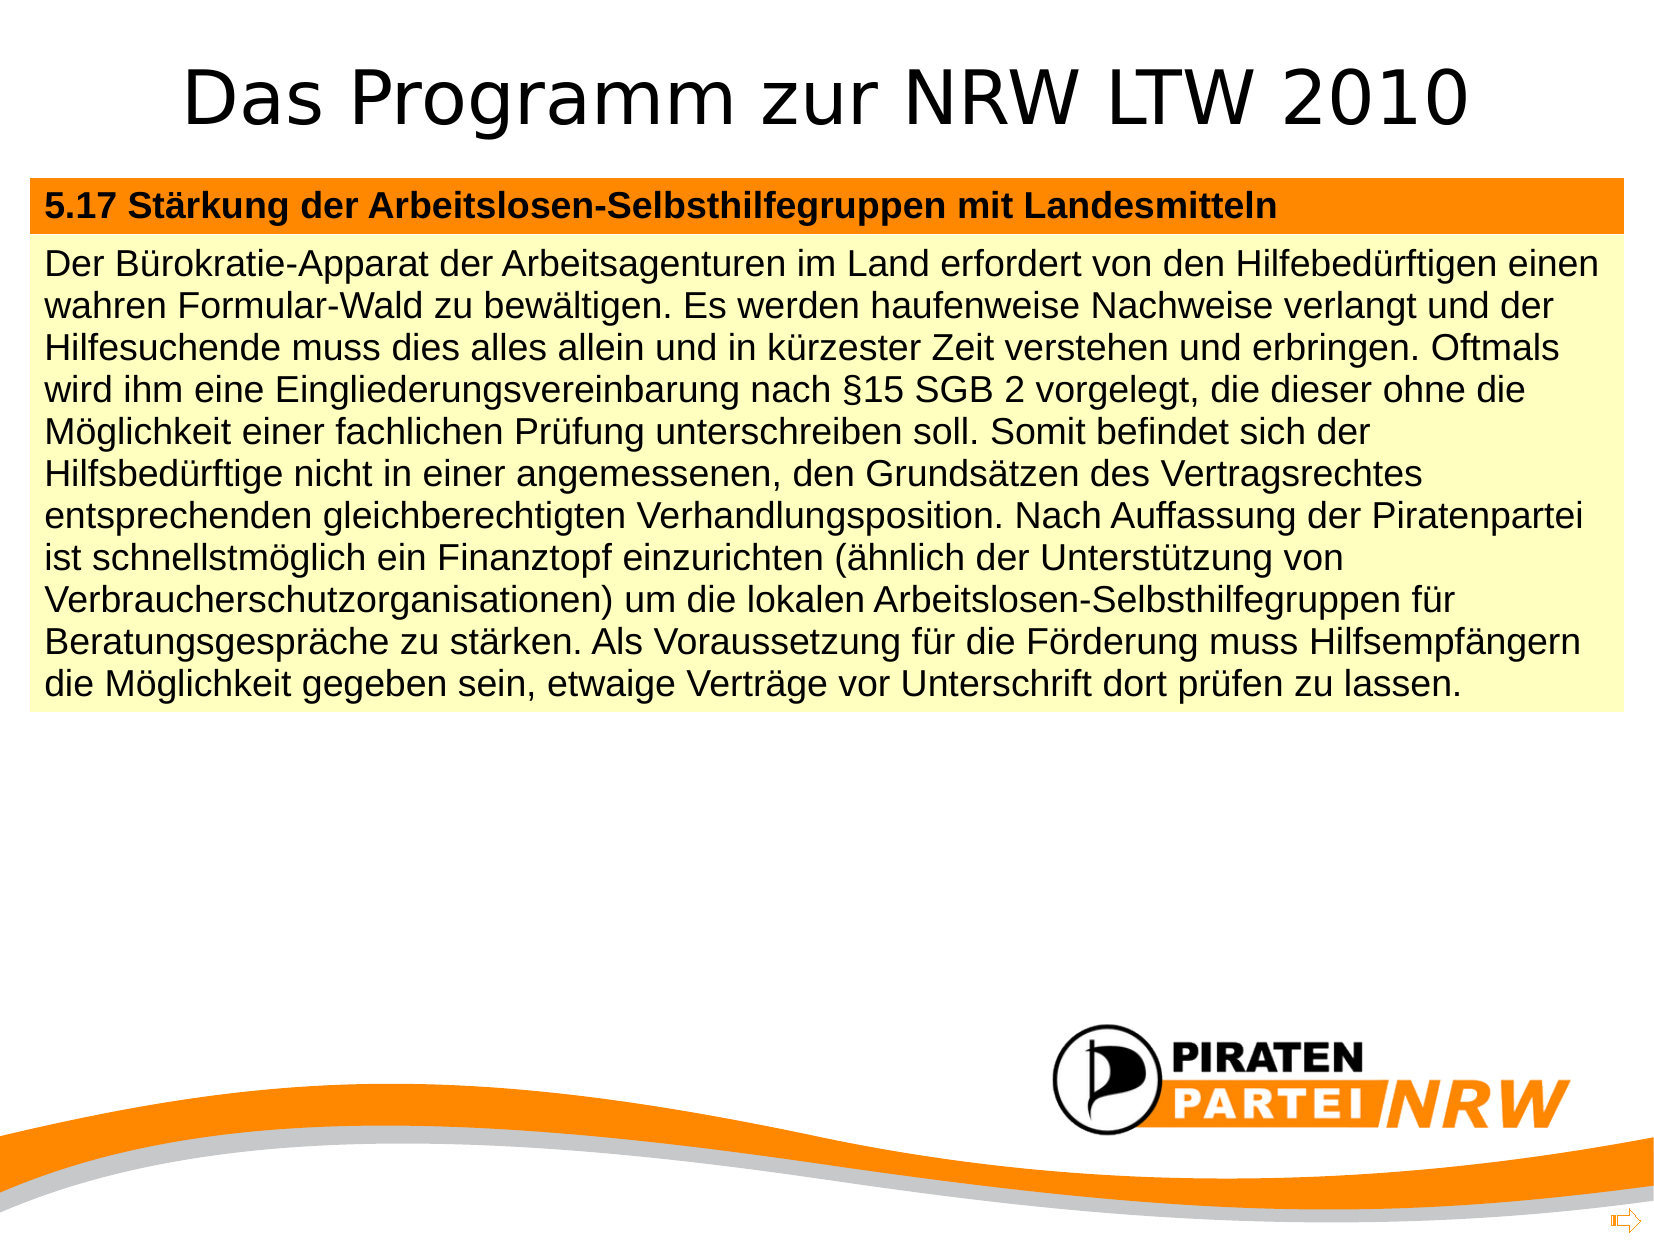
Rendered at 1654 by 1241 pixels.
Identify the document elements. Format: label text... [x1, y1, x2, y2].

table_header 5.17 Stärkung der Arbeitslosen-Selbsthilfegruppen mit Landesmitteln [30, 178, 1624, 234]
title Das Programm zur NRW LTW 2010 [82, 54, 1571, 143]
table_cell Der Bürokratie-Apparat der Arbeitsagenturen im Land erfordert von den Hilfebedürftigen einen wahren Formular-Wald zu bewältigen. Es werden haufenweise Nachweise verlangt und der Hilfesuchende muss dies alles allein und in kürzester Zeit verstehen und erbringen. Oftmals wird ihm eine Eingliederungsvereinbarung nach §15 SGB 2 vorgelegt, die dieser ohne die Möglichkeit einer fachlichen Prüfung unterschreiben soll. Somit befindet sich der Hilfsbedürftige nicht in einer angemessenen, den Grundsätzen des Vertragsrechtes entsprechenden gleichberechtigten Verhandlungsposition. Nach Auffassung der Piratenpartei ist schnellstmöglich ein Finanztopf einzurichten (ähnlich der Unterstützung von Verbraucherschutzorganisationen) um die lokalen Arbeitslosen-Selbsthilfegruppen für Beratungsgespräche zu stärken. Als Voraussetzung für die Förderung muss Hilfsempfängern die Möglichkeit gegeben sein, etwaige Verträge vor Unterschrift dort prüfen zu lassen. [30, 235, 1624, 712]
picture [1045, 1021, 1579, 1140]
